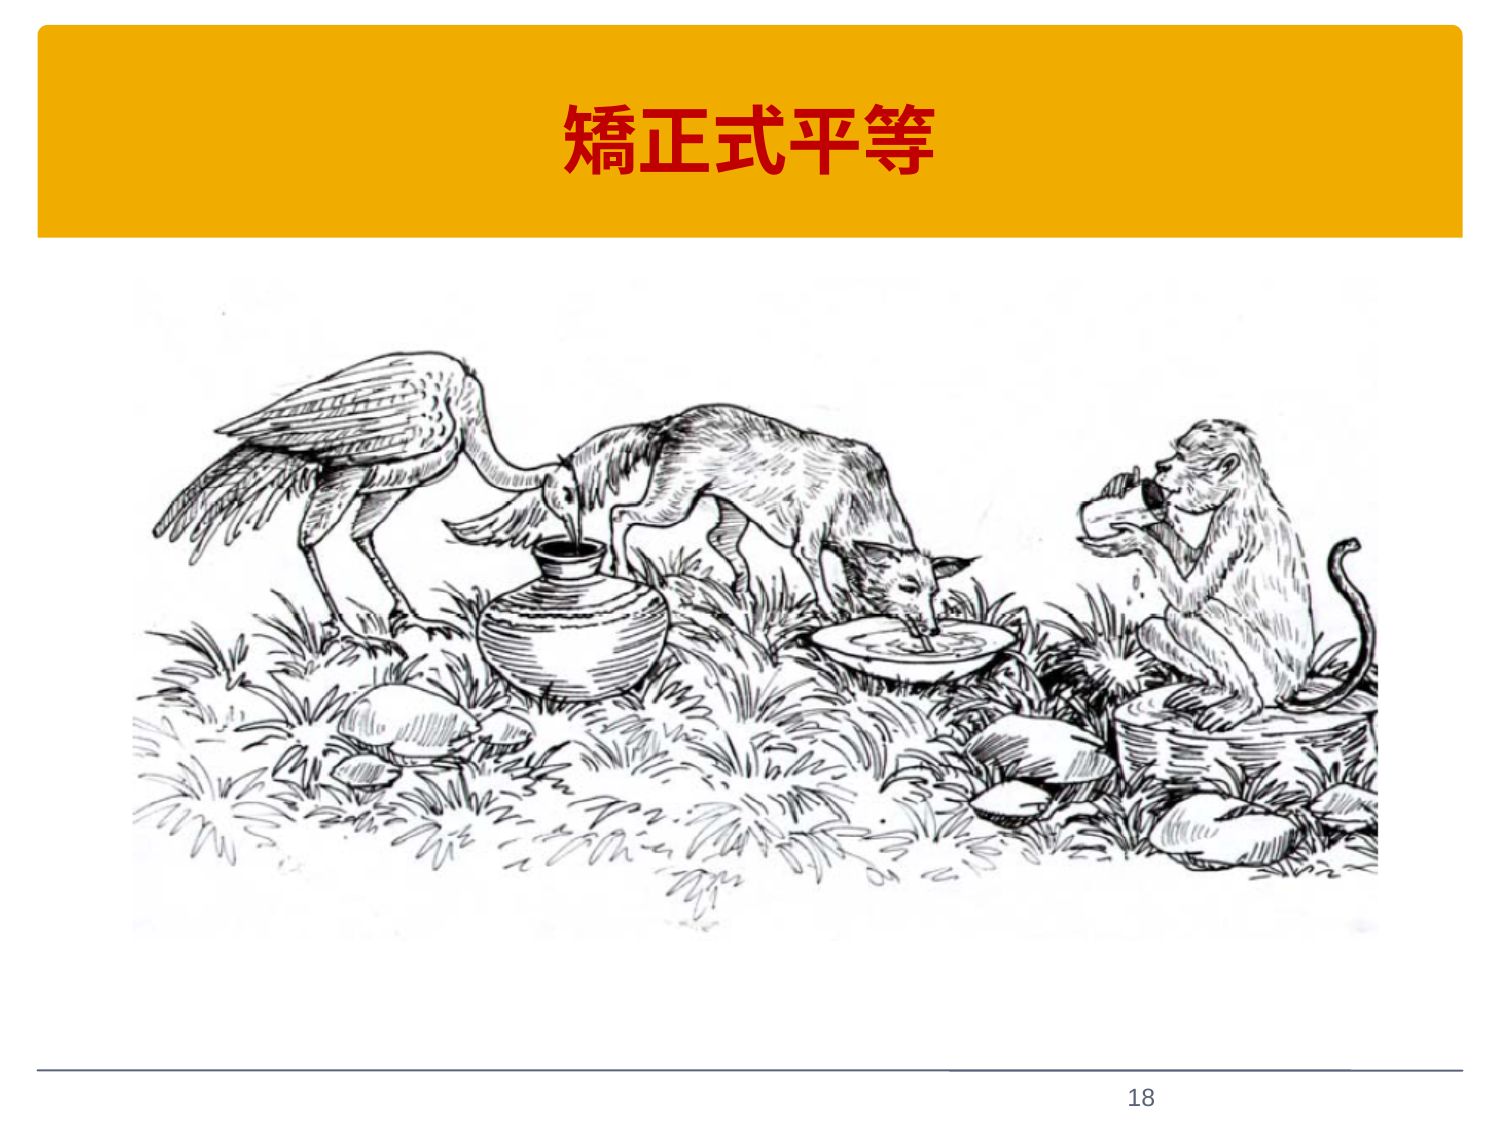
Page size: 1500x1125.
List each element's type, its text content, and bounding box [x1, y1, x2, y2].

text_box <編號> [1112, 1069, 1463, 1123]
title 矯正式平等 [50, 45, 1451, 233]
picture [112, 278, 1412, 941]
